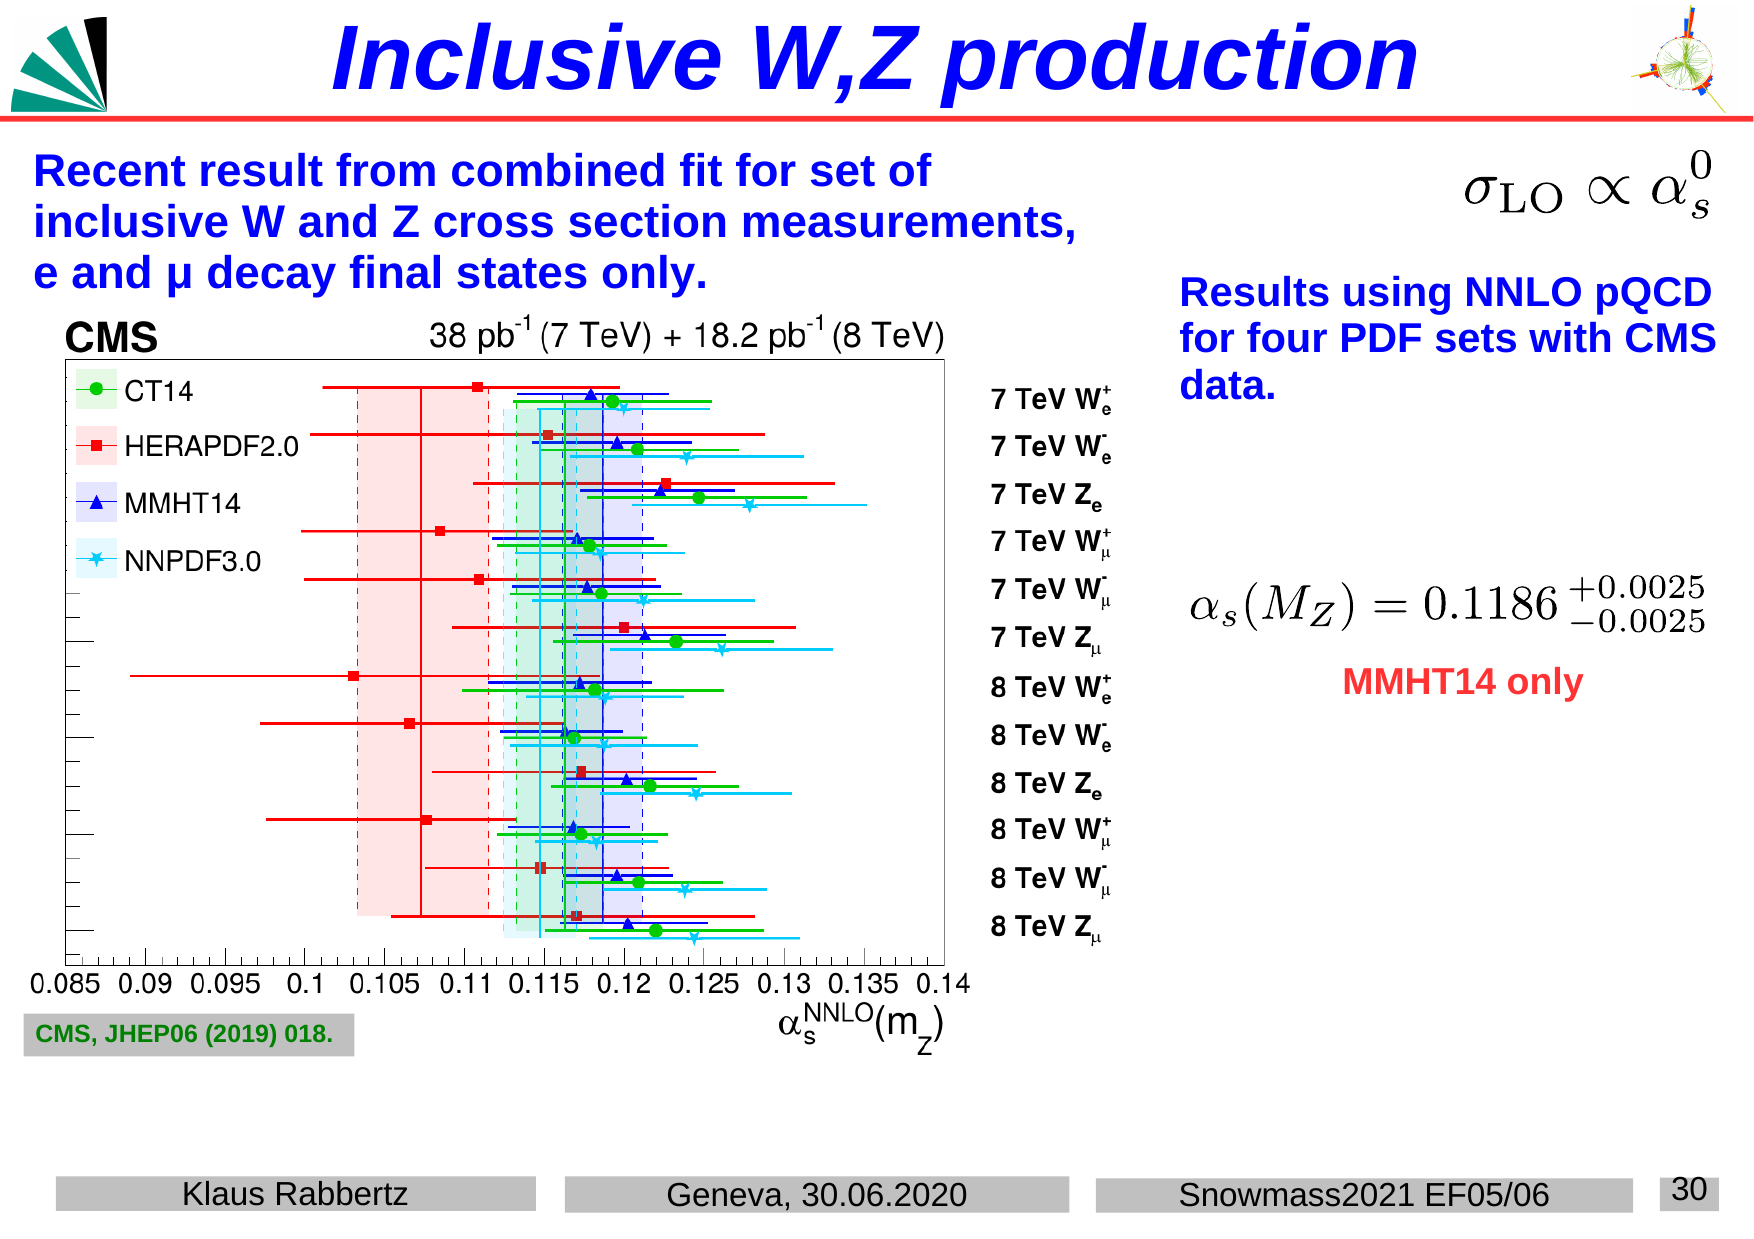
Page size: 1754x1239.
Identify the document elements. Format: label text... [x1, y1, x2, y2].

title Inclusive W,Z production [124, 0, 1630, 116]
picture [1631, 5, 1739, 113]
picture [22, 309, 1125, 1062]
text_box Results using NNLO pQCD for four PDF sets with CMS data. [1167, 262, 1741, 414]
picture [11, 17, 107, 113]
text_box CMS, JHEP06 (2019) 018. [23, 1013, 355, 1057]
picture [1188, 575, 1707, 636]
text_box Recent result from combined fit for set of inclusive W and Z cross section measurements, e and μ decay final states only. [21, 138, 1129, 305]
picture [1462, 150, 1714, 219]
text_box MMHT14 only [1330, 654, 1601, 714]
